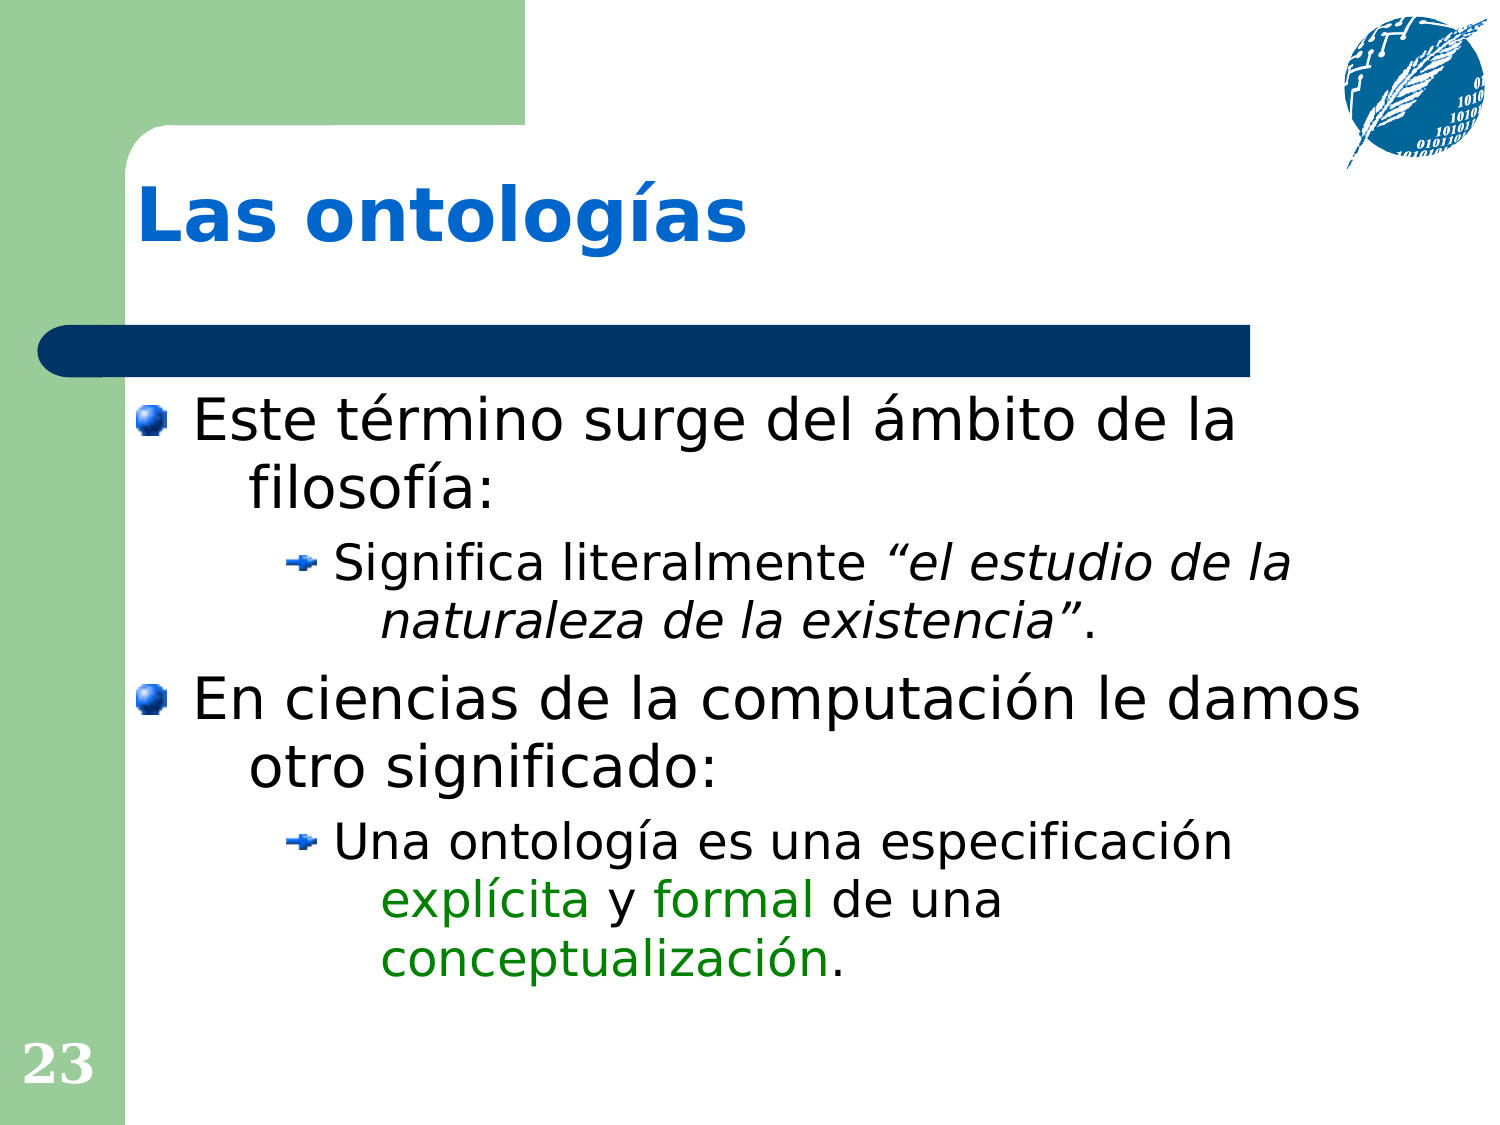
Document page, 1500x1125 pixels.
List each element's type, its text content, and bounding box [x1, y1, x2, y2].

picture [1416, 140, 1425, 149]
picture [1427, 138, 1431, 148]
picture [1433, 139, 1440, 147]
title Las ontologías [135, 135, 1413, 301]
picture [1341, 15, 1487, 172]
list Este término surge del ámbito de la filosofía: Significa literalmente “el estudio de la naturaleza de la existencia”. En ciencias de la computación le damos otro significado: Una ontología es una especificación explícita y formal de una conceptualización. [136, 386, 1399, 1108]
picture [1436, 127, 1450, 136]
